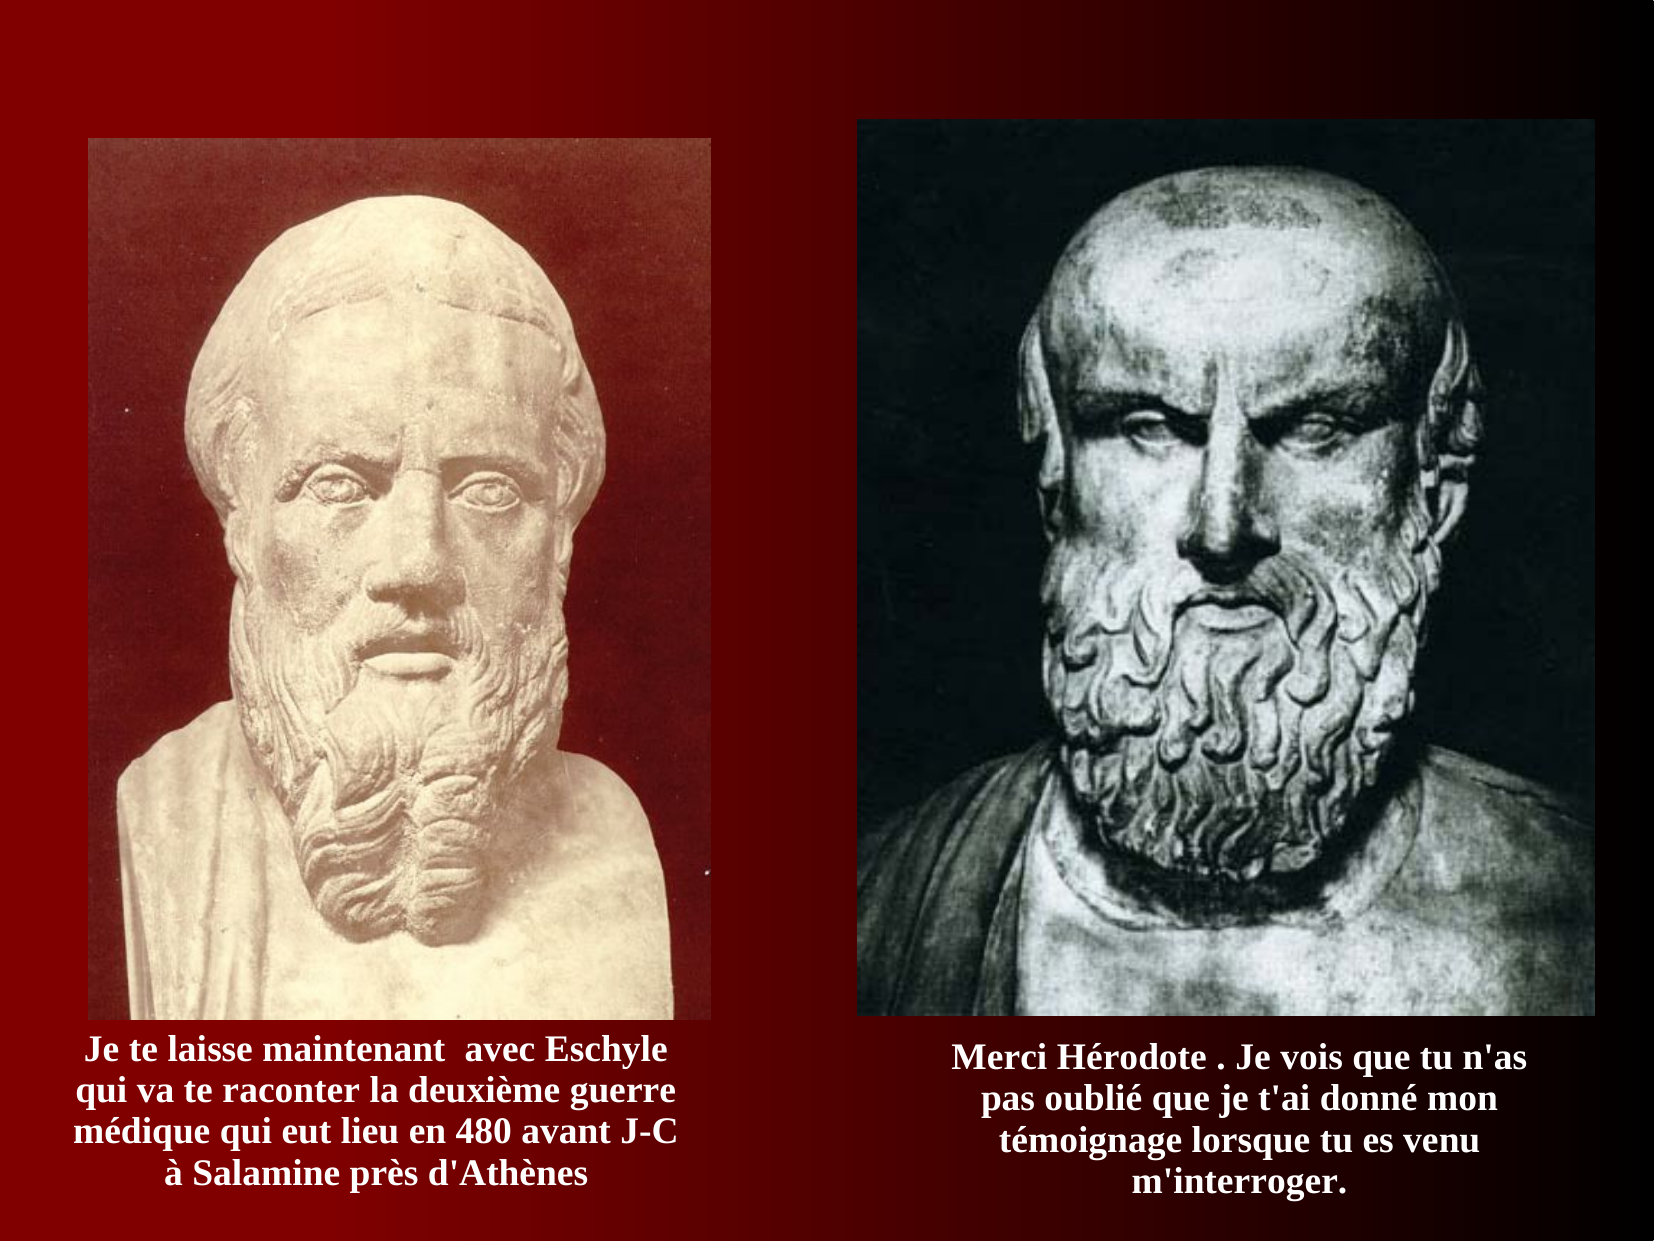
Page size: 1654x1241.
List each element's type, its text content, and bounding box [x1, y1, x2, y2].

picture [88, 138, 711, 1020]
text_box Je te laisse maintenant avec Eschyle qui va te raconter la deuxième guerre médique qui eut lieu en 480 avant J-C à Salamine près d'Athènes [65, 1027, 687, 1198]
picture [857, 119, 1595, 1016]
text_box Merci Hérodote . Je vois que tu n'as pas oublié que je t'ai donné mon témoignage lorsque tu es venu m'interroger. [929, 1035, 1551, 1206]
